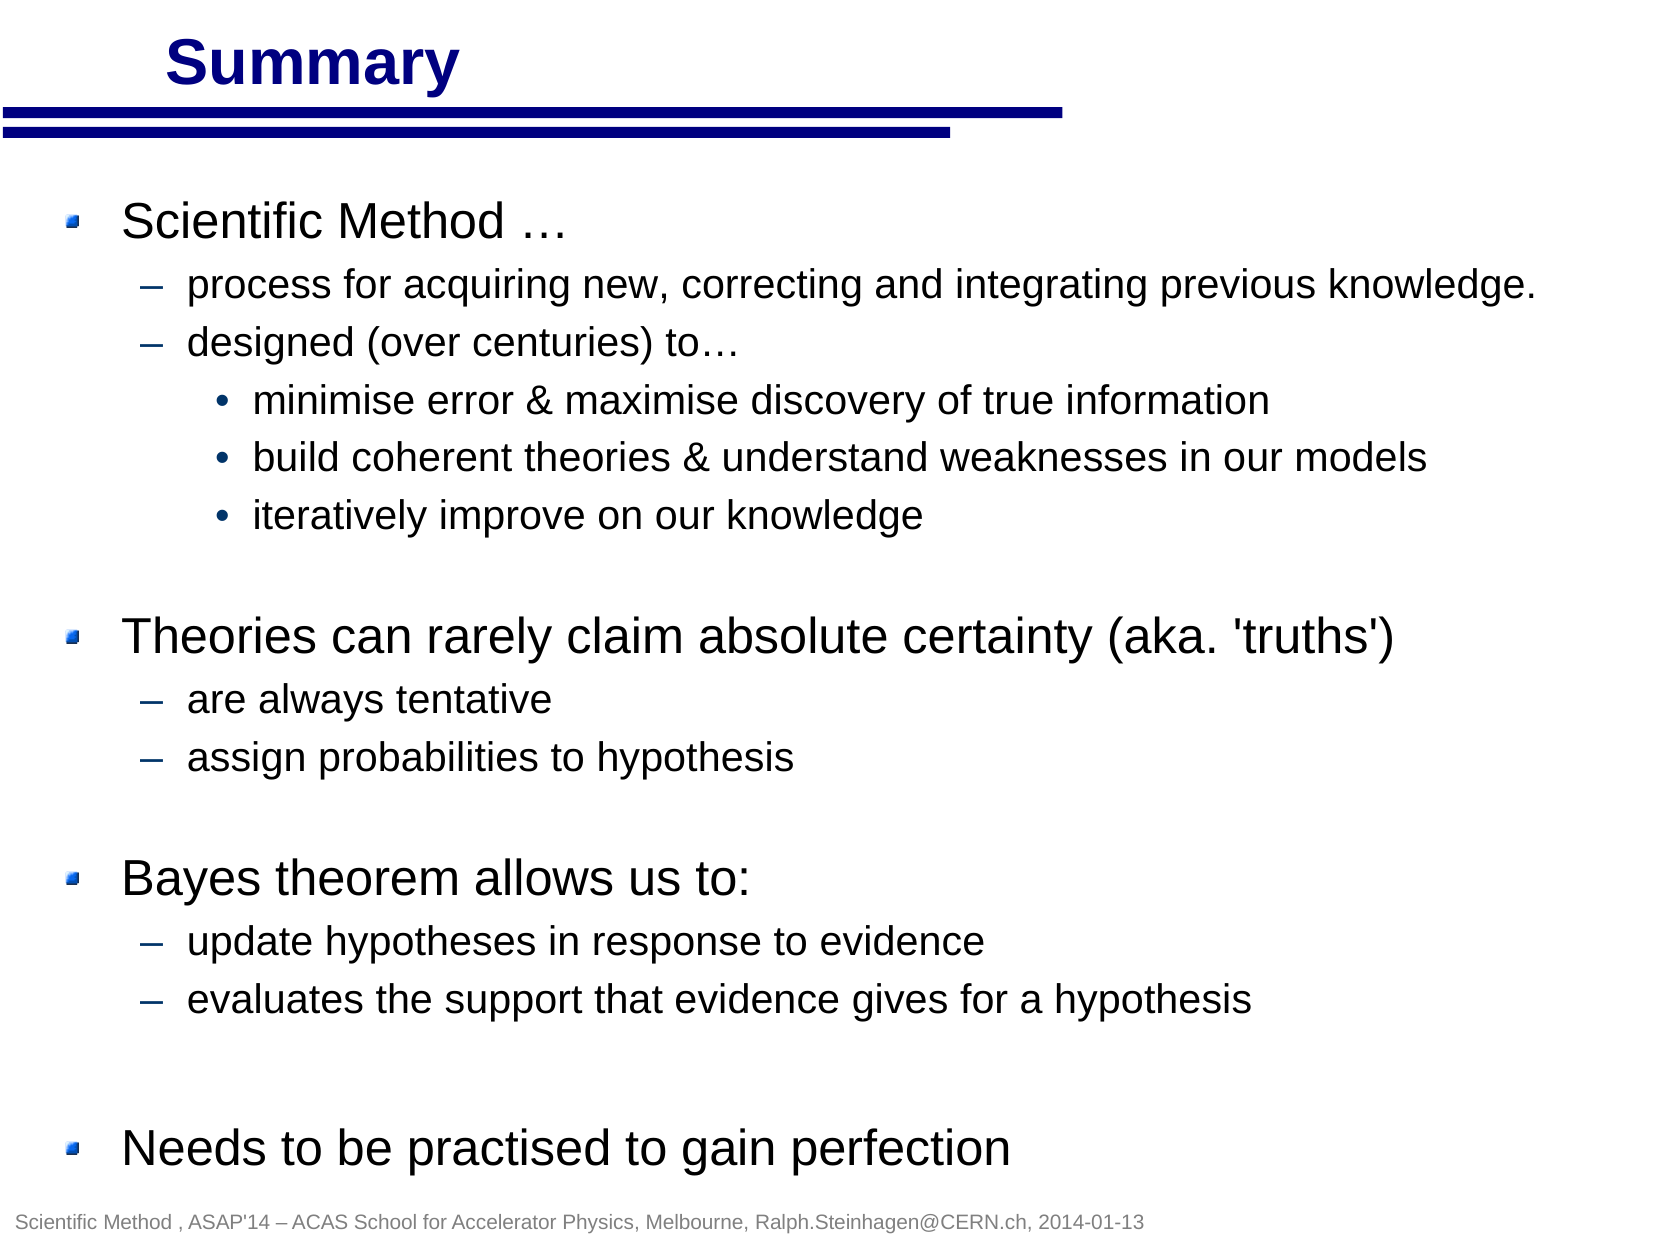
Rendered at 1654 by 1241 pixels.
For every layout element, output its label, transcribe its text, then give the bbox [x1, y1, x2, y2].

title Summary [165, 0, 1323, 124]
list Scientific Method … process for acquiring new, correcting and integrating previous knowledge. designed (over centuries) to… minimise error & maximise discovery of true information build coherent theories & understand weaknesses in our models iteratively improve on our knowledge Theories can rarely claim absolute certainty (aka. 'truths') are always tentative assign probabilities to hypothesis Bayes theorem allows us to: update hypotheses in response to evidence evaluates the support that evidence gives for a hypothesis Needs to be practised to gain perfection [65, 192, 1628, 1205]
